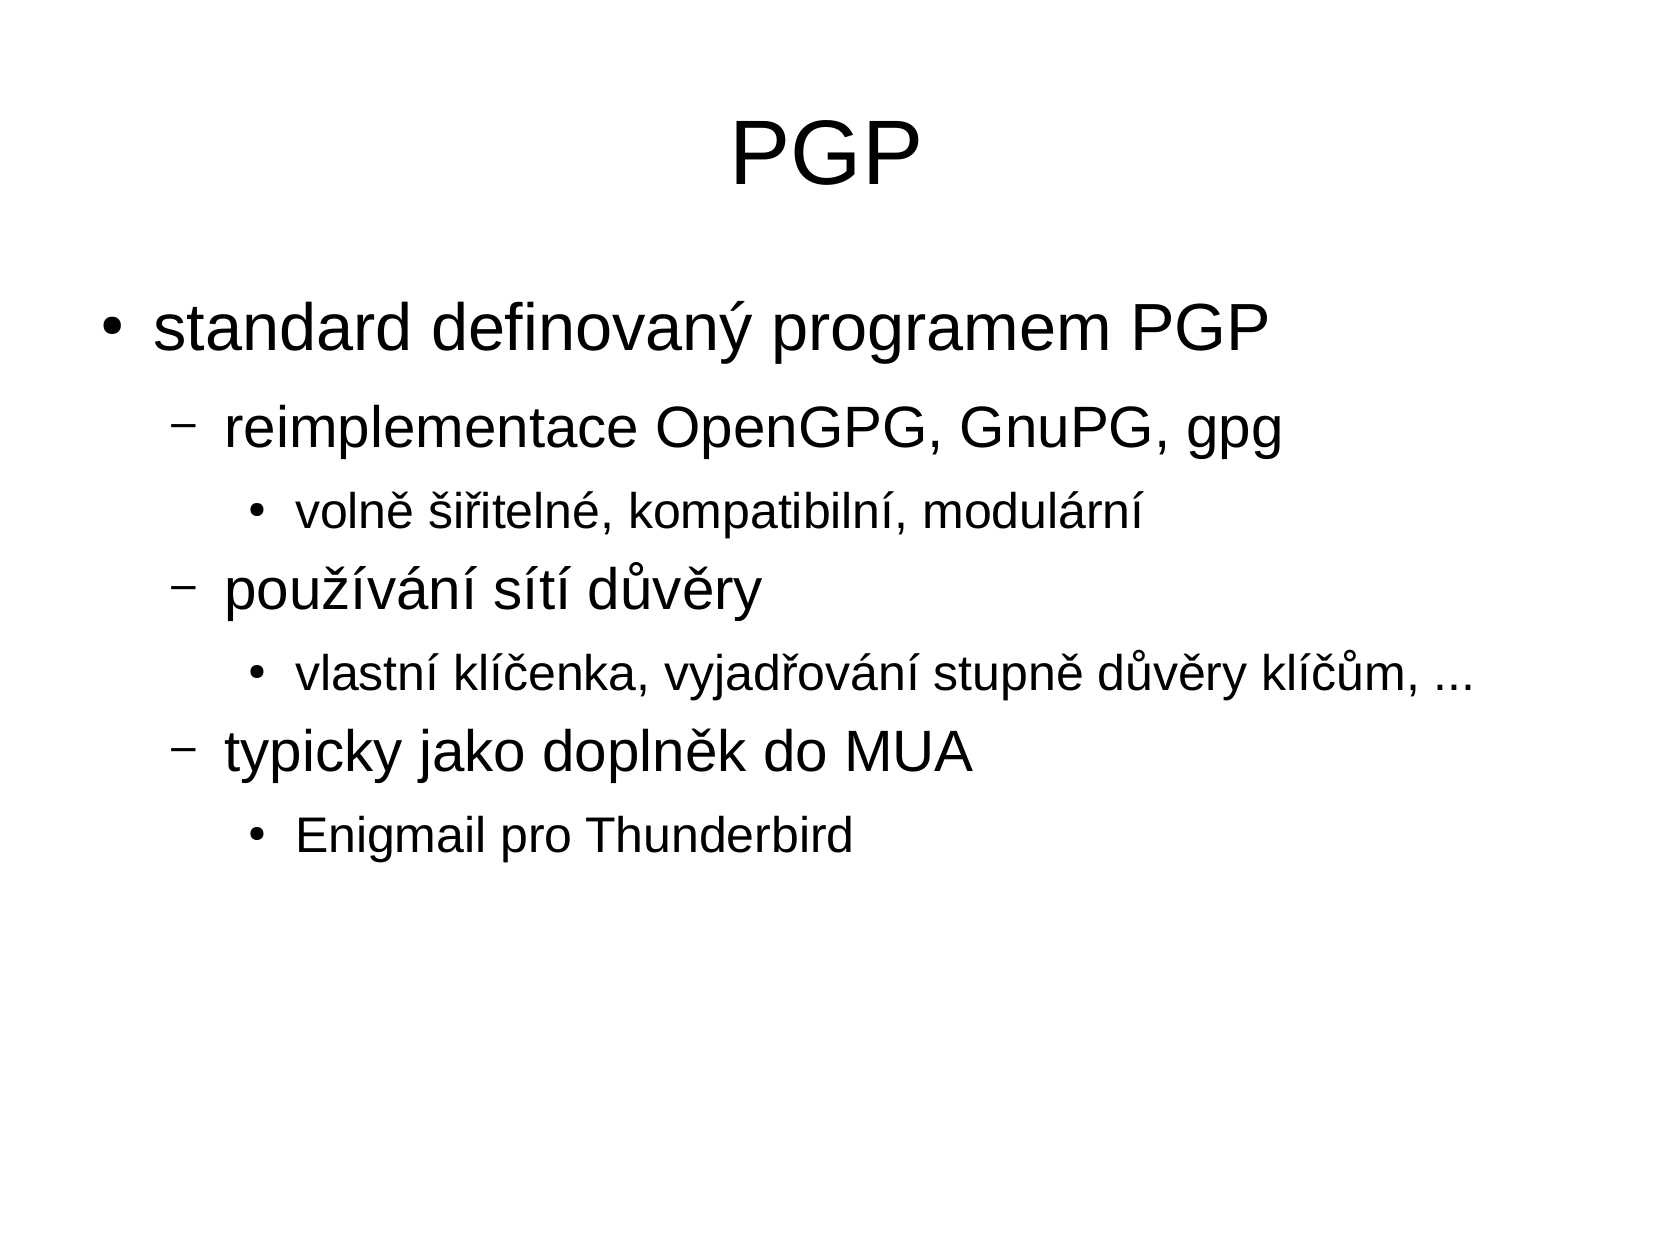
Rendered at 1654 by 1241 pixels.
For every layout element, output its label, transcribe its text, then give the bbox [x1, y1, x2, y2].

list standard definovaný programem PGP reimplementace OpenGPG, GnuPG, gpg volně šiřitelné, kompatibilní, modulární používání sítí důvěry vlastní klíčenka, vyjadřování stupně důvěry klíčům, ... typicky jako doplněk do MUA Enigmail pro Thunderbird [82, 290, 1571, 1109]
title PGP [82, 49, 1571, 257]
